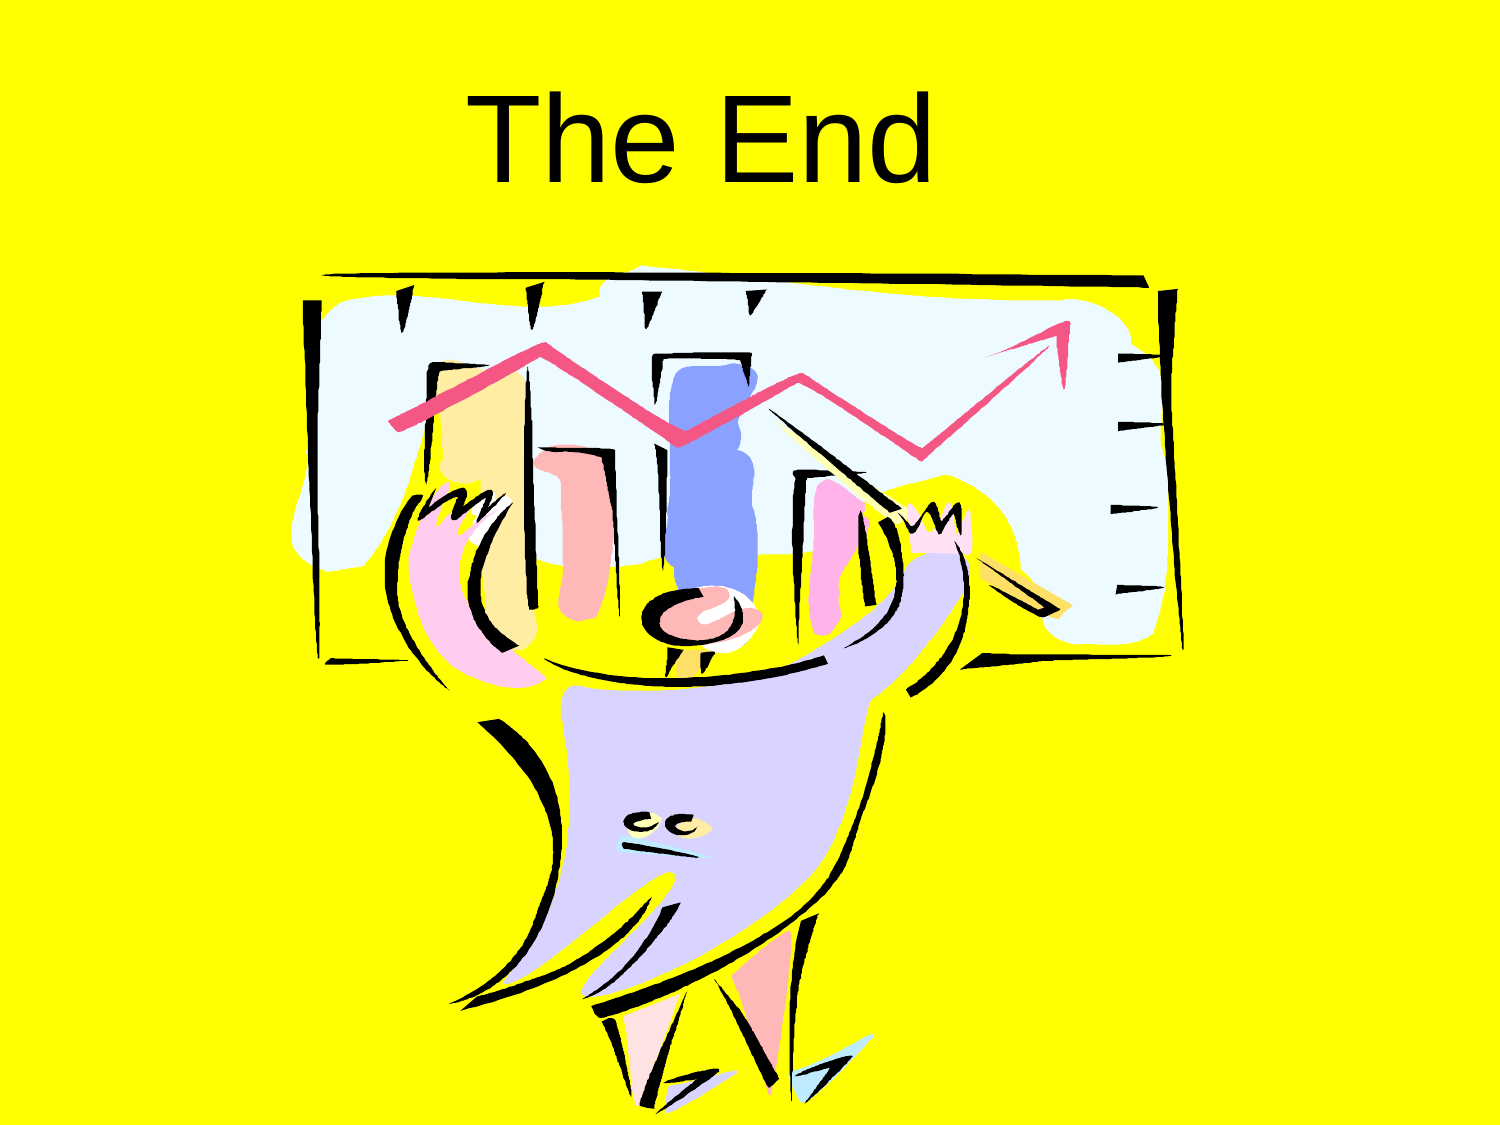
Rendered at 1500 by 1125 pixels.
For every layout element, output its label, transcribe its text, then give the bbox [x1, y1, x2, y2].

picture [275, 261, 1201, 1125]
text_box The End [450, 49, 953, 216]
